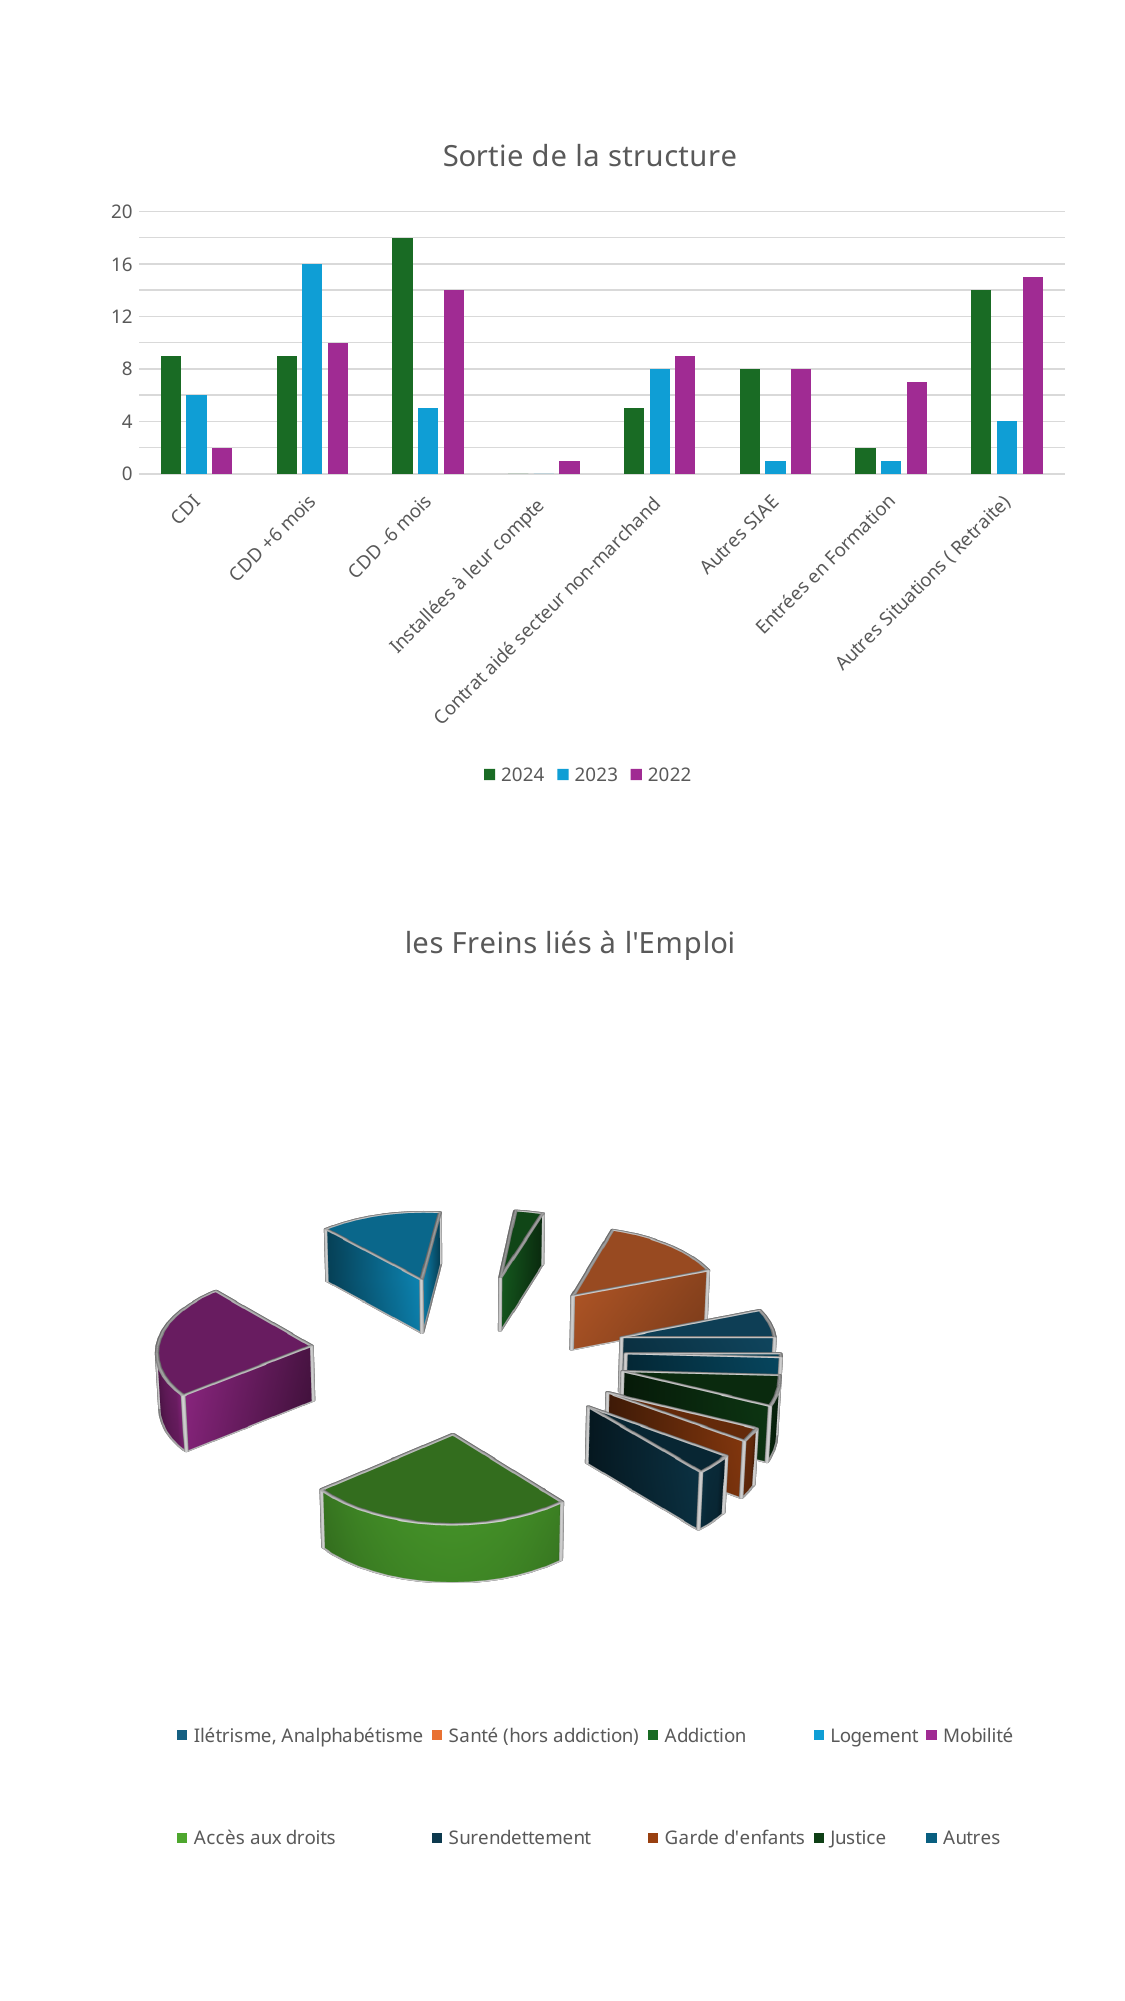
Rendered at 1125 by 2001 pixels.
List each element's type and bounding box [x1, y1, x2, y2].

chart [91, 104, 1085, 794]
chart [73, 884, 1068, 1927]
